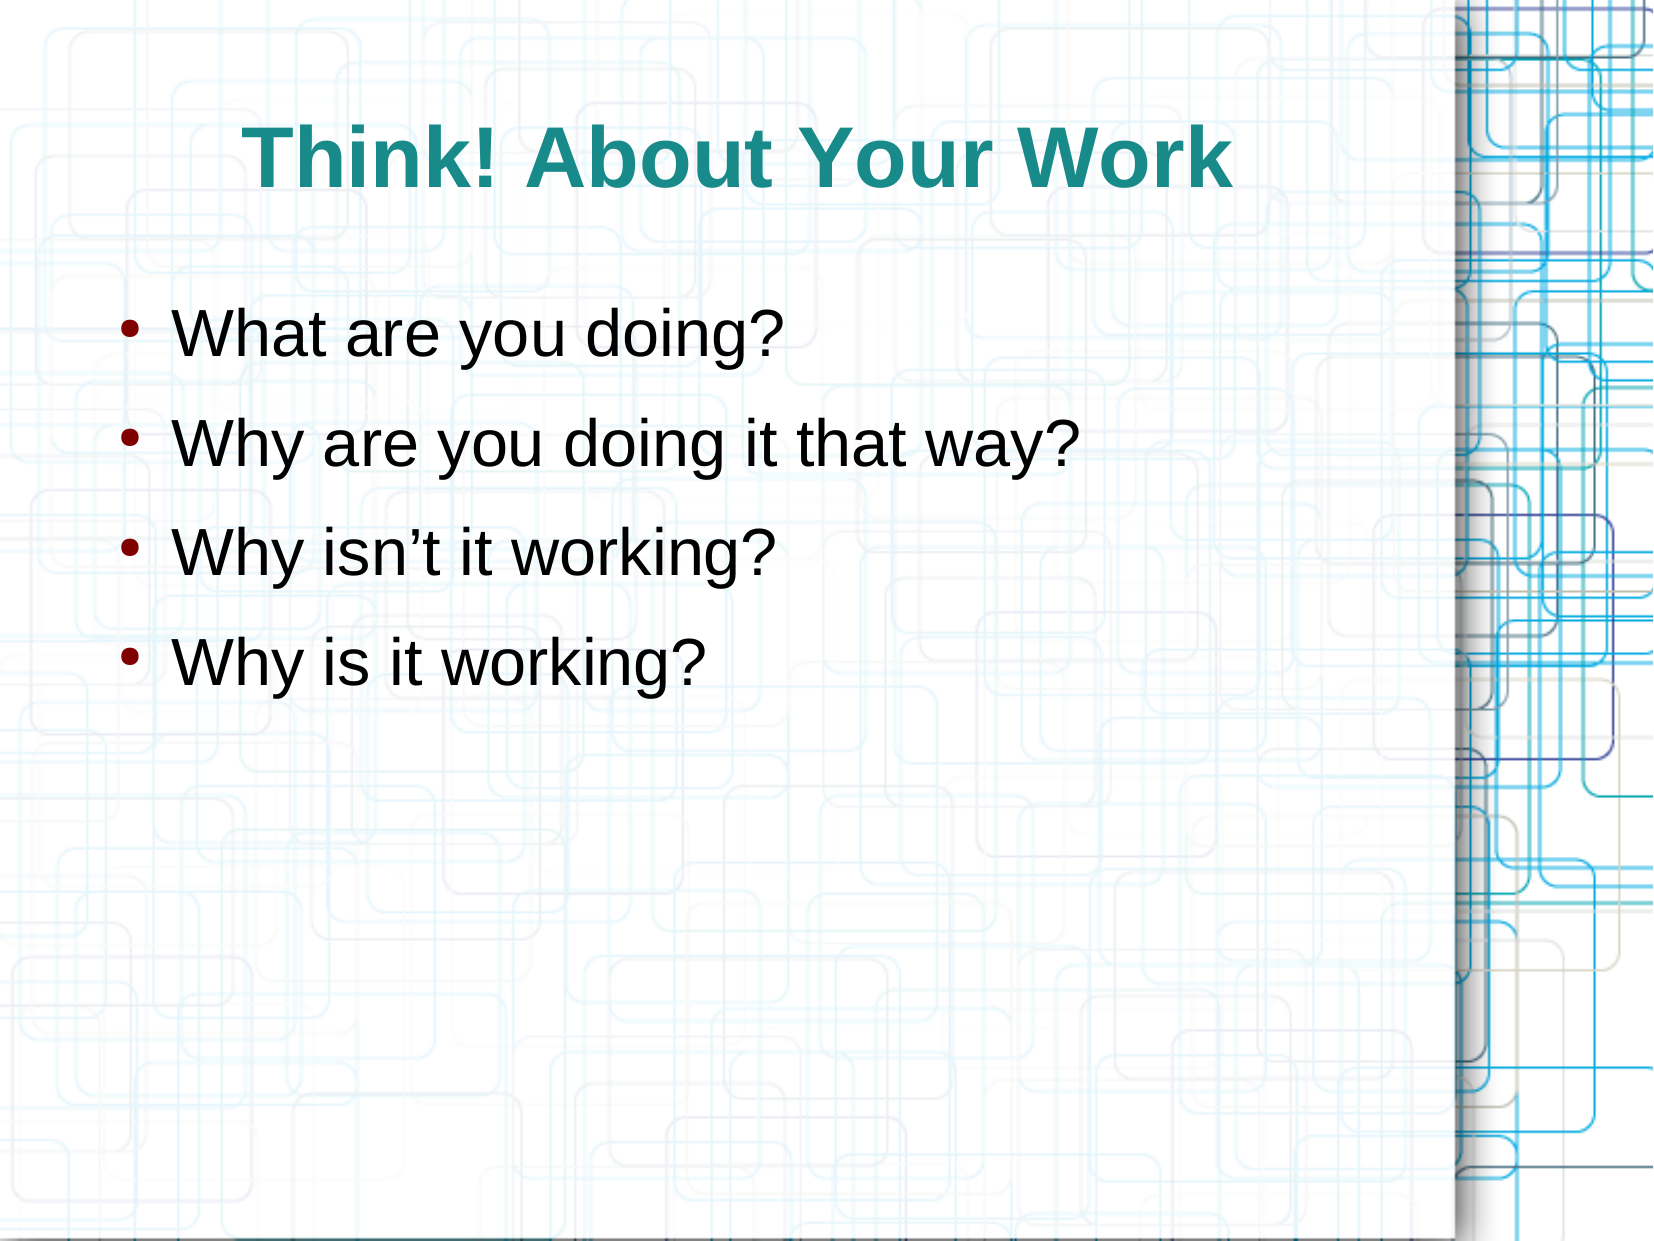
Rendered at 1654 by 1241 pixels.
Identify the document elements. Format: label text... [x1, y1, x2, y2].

list What are you doing? Why are you doing it that way? Why isn’t it working? Why is it working? [82, 290, 1417, 1109]
title Think! About Your Work [58, 49, 1417, 257]
picture [0, 0, 1654, 1241]
